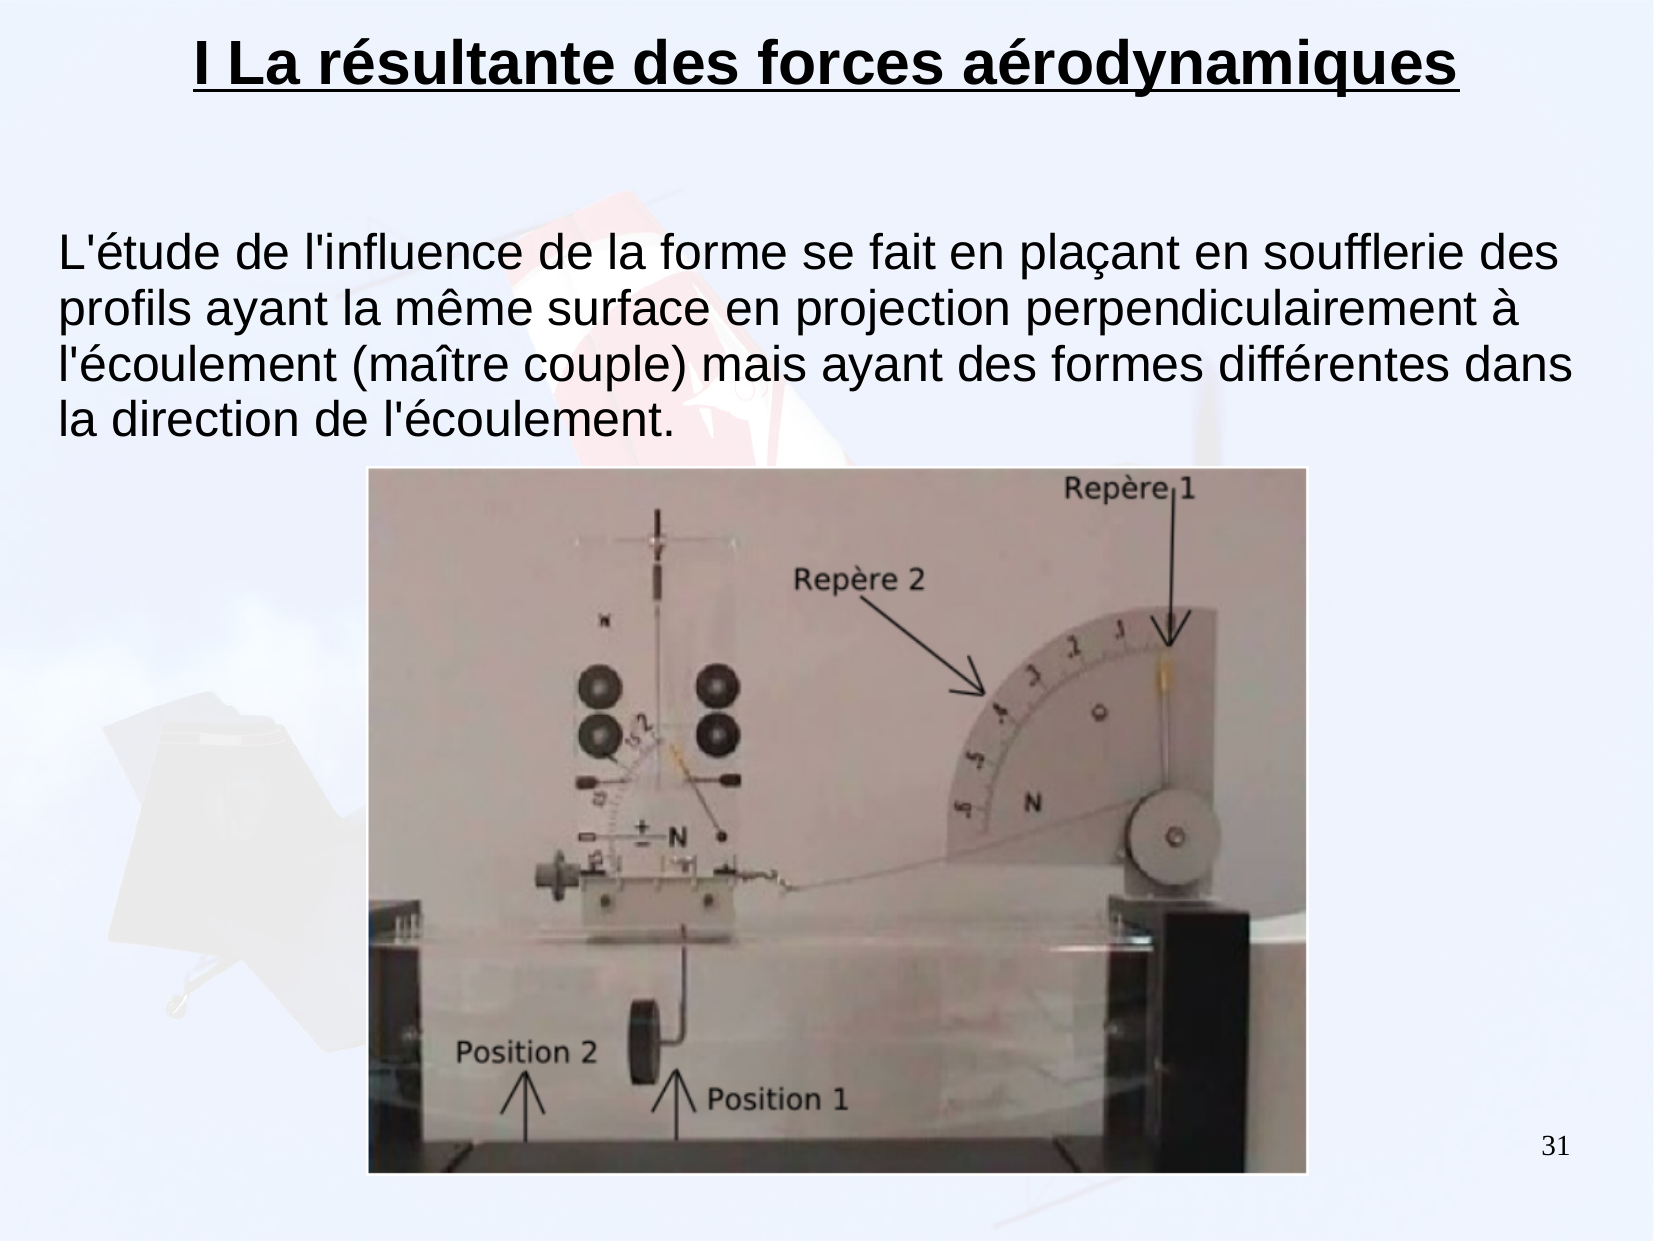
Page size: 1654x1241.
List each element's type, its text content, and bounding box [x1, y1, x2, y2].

subtitle L'étude de l'influence de la forme se fait en plaçant en soufflerie des profils ayant la même surface en projection perpendiculairement à l'écoulement (maître couple) mais ayant des formes différentes dans la direction de l'écoulement. [59, 224, 1607, 944]
title I La résultante des forces aérodynamiques [82, 11, 1571, 115]
picture [0, 0, 1654, 1241]
